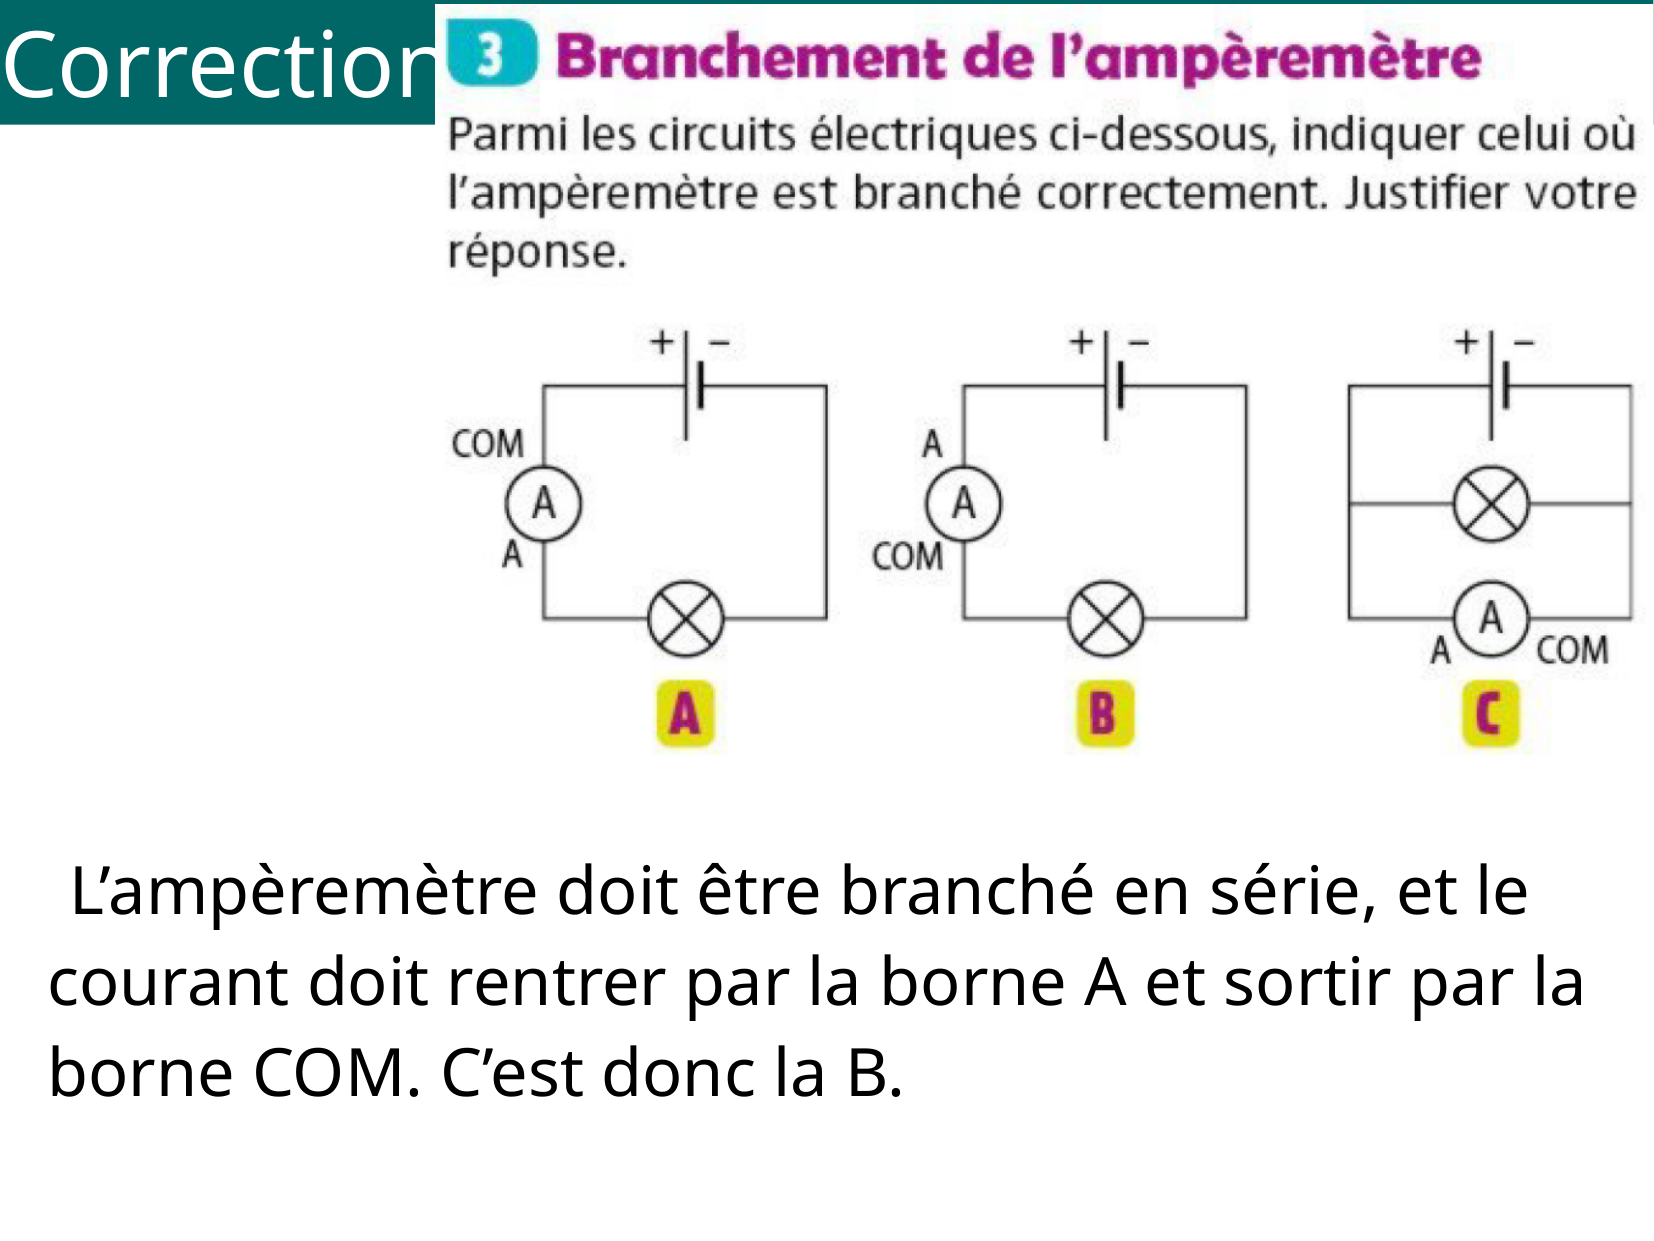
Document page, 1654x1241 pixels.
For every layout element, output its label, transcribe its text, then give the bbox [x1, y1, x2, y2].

title Correction [0, 4, 435, 120]
subtitle L’ampèremètre doit être branché en série, et le courant doit rentrer par la borne A et sortir par la borne COM. C’est donc la B. [11, 129, 1642, 1231]
picture [435, 4, 1654, 787]
